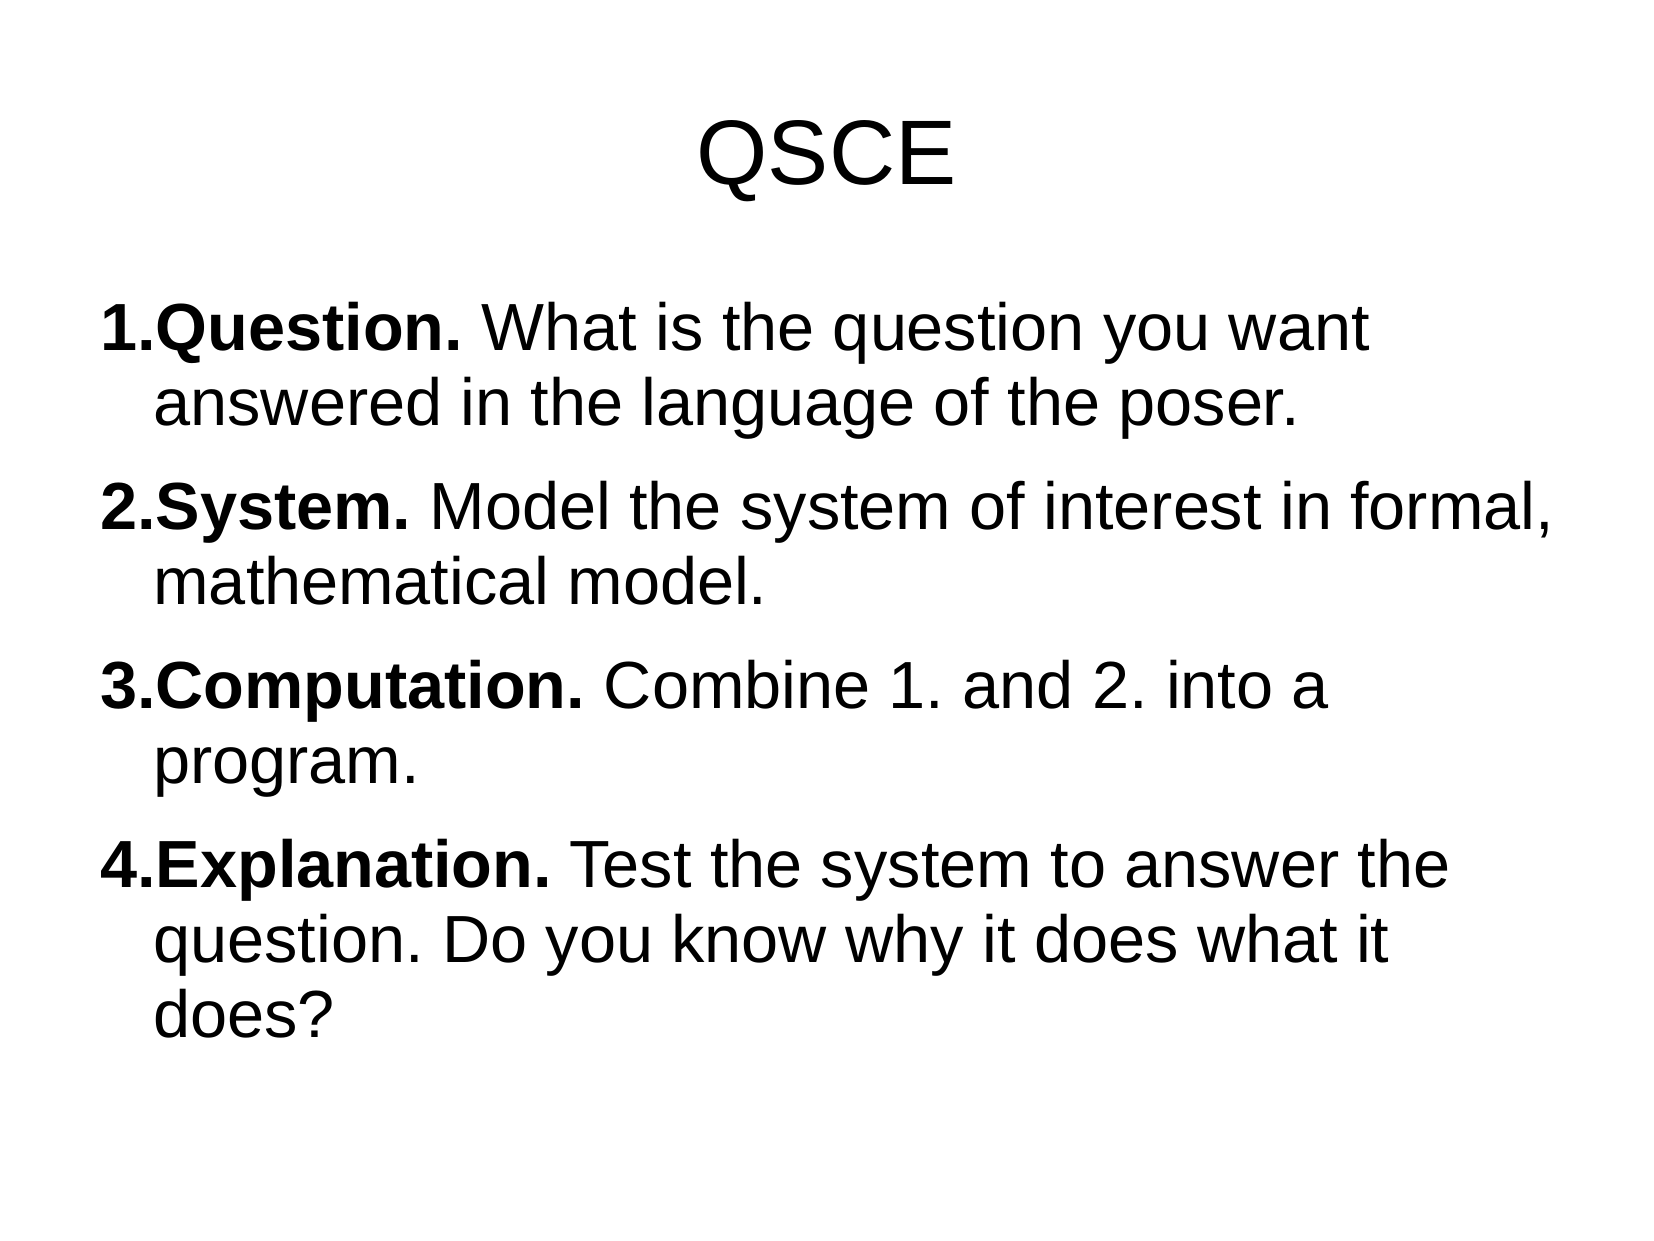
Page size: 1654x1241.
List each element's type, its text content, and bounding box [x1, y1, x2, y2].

title QSCE [82, 49, 1571, 257]
list Question. What is the question you want answered in the language of the poser. System. Model the system of interest in formal, mathematical model. Computation. Combine 1. and 2. into a program. Explanation. Test the system to answer the question. Do you know why it does what it does? [82, 290, 1571, 1111]
